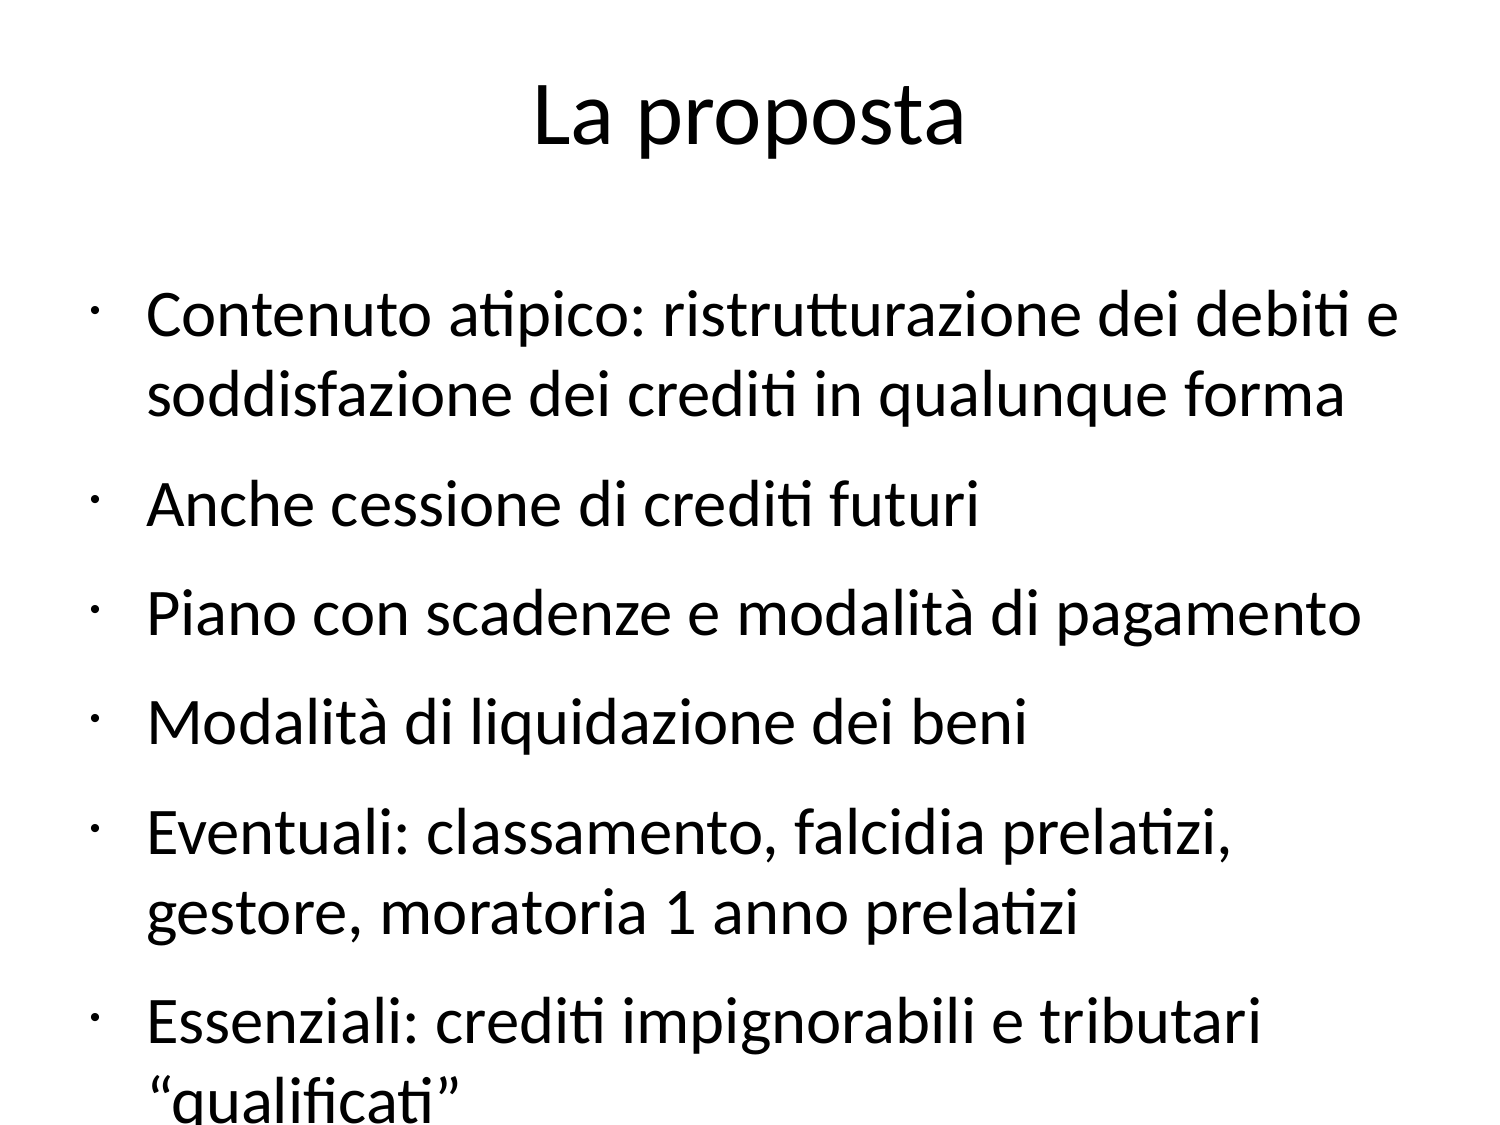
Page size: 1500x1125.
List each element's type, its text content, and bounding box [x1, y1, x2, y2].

list Contenuto atipico: ristrutturazione dei debiti e soddisfazione dei crediti in qualunque forma Anche cessione di crediti futuri Piano con scadenze e modalità di pagamento Modalità di liquidazione dei beni Eventuali: classamento, falcidia prelatizi, gestore, moratoria 1 anno prelatizi Essenziali: crediti impignorabili e tributari “qualificati” [75, 262, 1425, 1005]
title La proposta [75, 45, 1425, 233]
